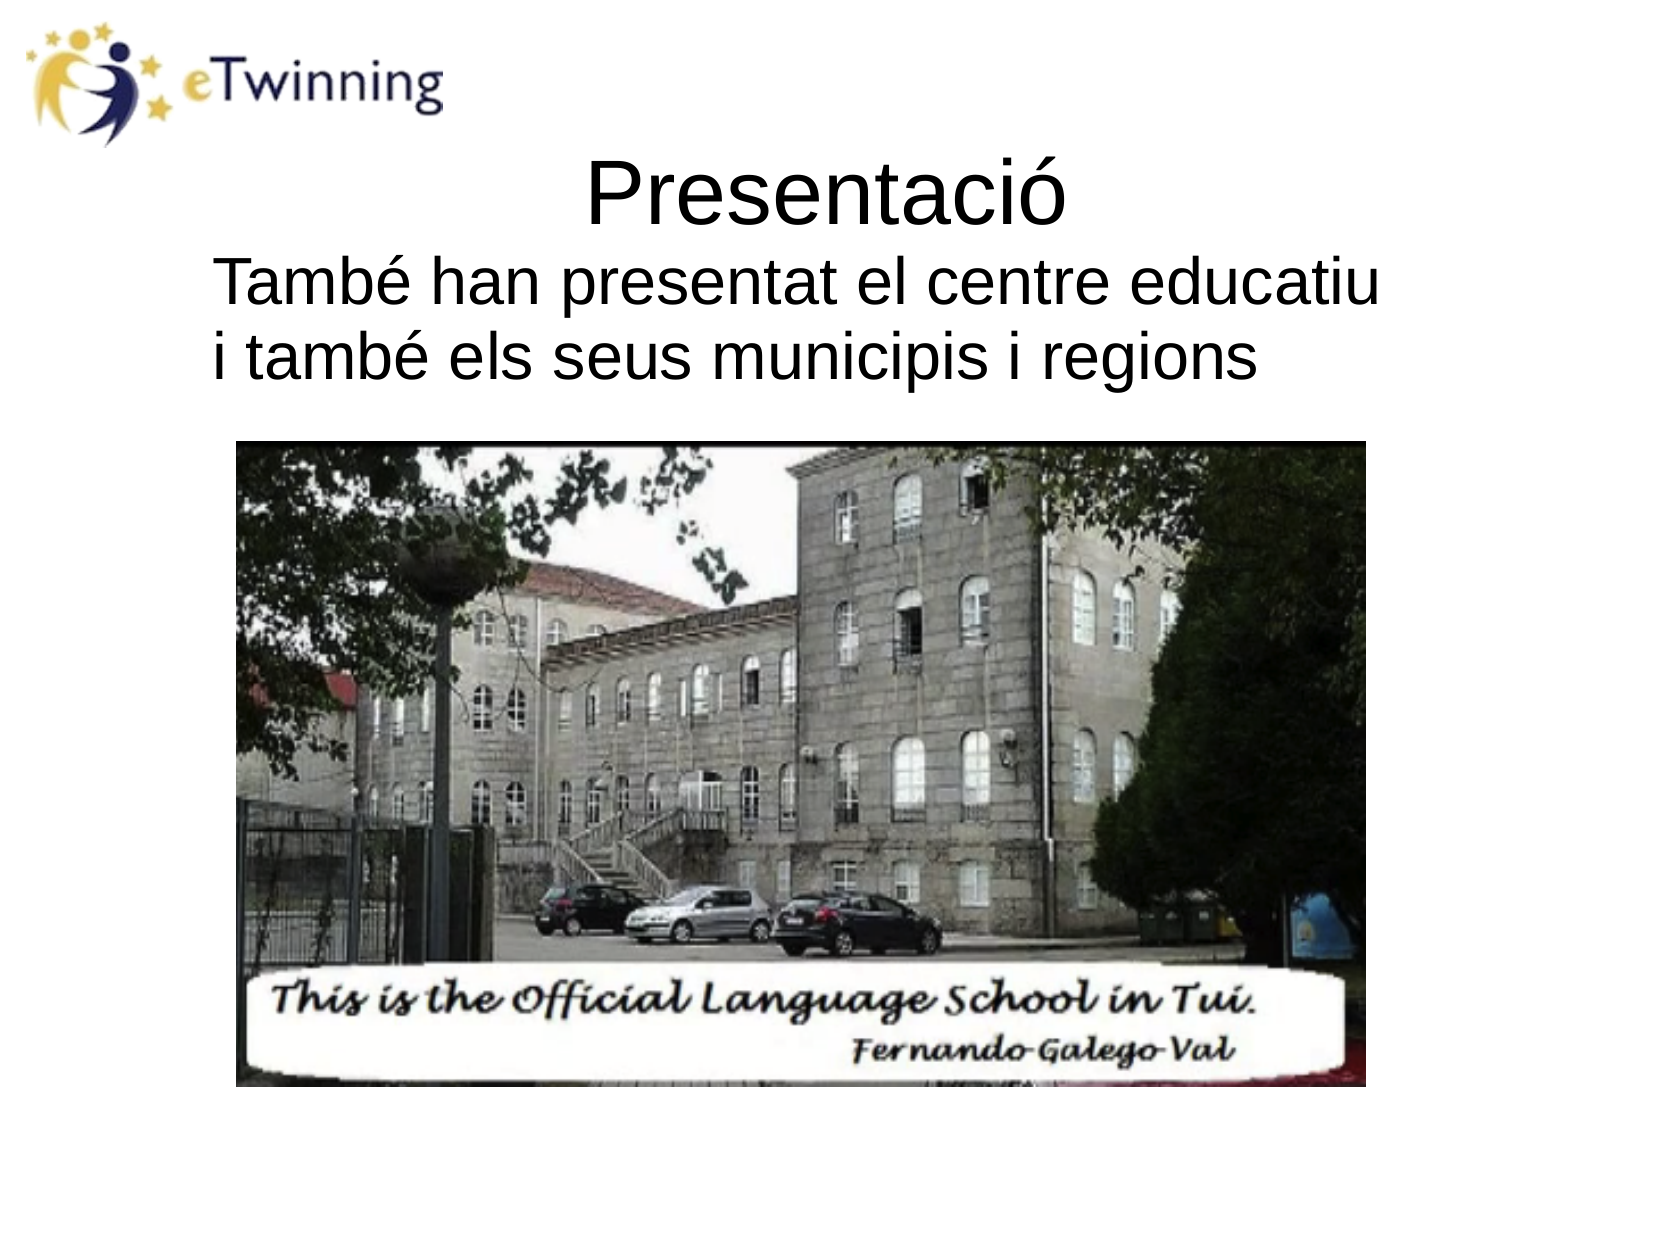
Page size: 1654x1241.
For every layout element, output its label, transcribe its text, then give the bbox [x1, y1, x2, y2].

title Presentació [82, 136, 1571, 249]
subtitle També han presentat el centre educatiu i també els seus municipis i regions [212, 244, 1453, 394]
picture [236, 441, 1366, 1087]
picture [26, 20, 443, 148]
